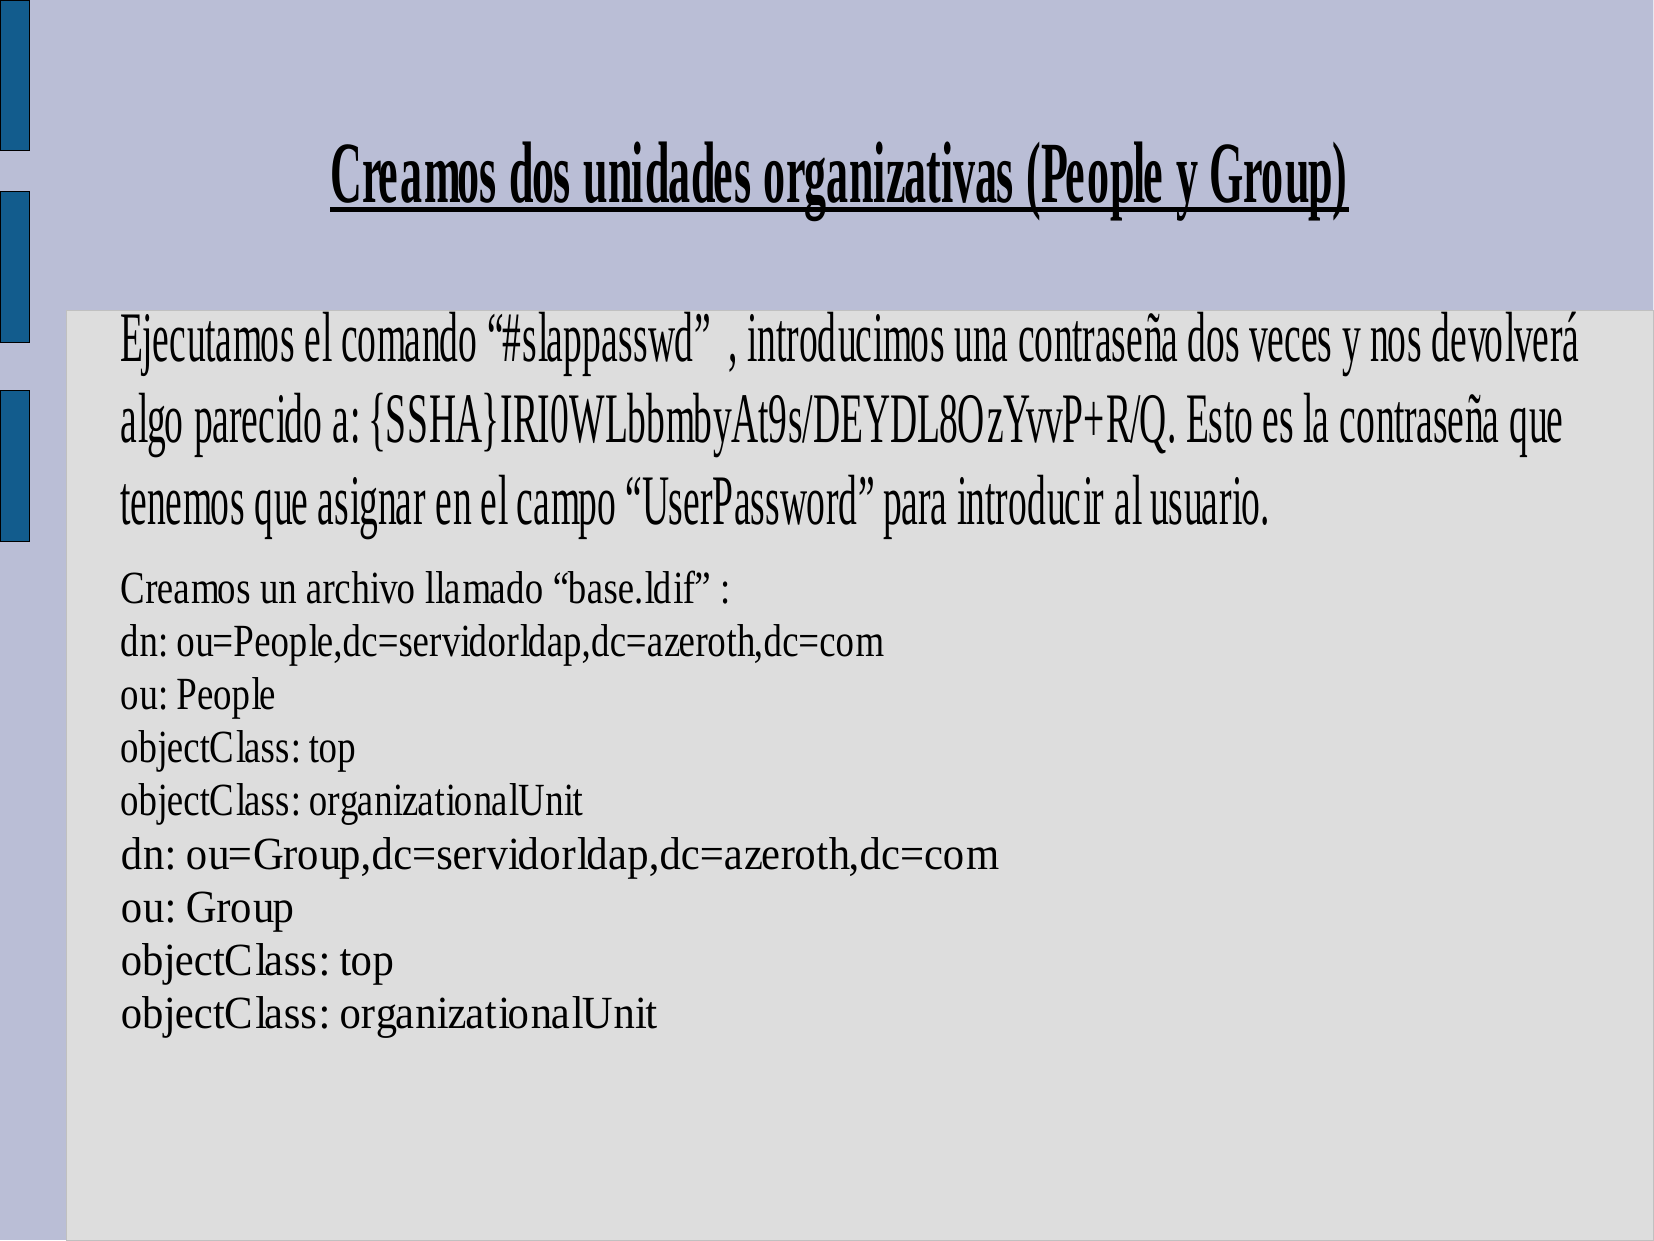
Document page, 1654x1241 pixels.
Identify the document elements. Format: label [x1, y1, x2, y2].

chart [118, 120, 1654, 1152]
